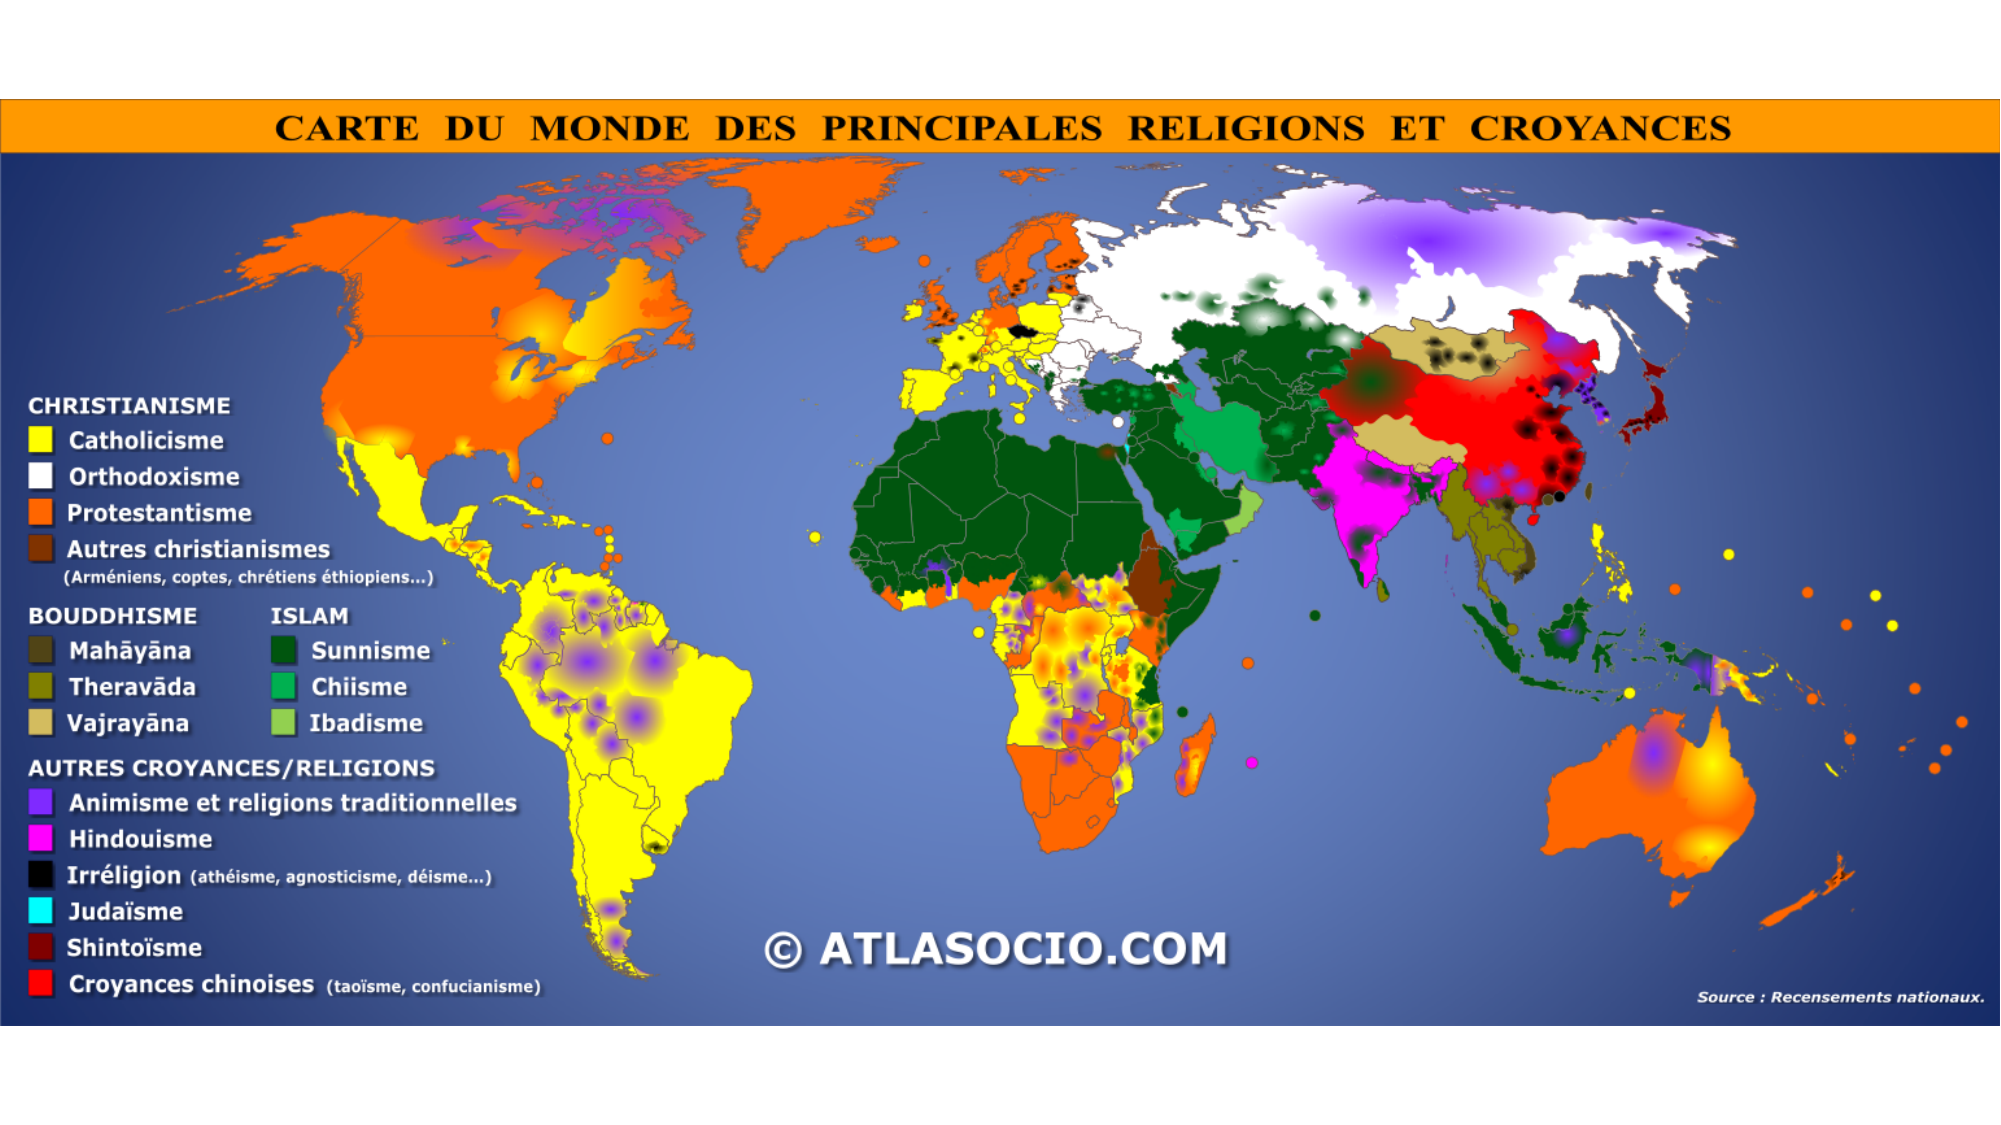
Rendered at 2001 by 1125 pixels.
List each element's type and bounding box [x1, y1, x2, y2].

picture [0, 99, 2000, 1026]
